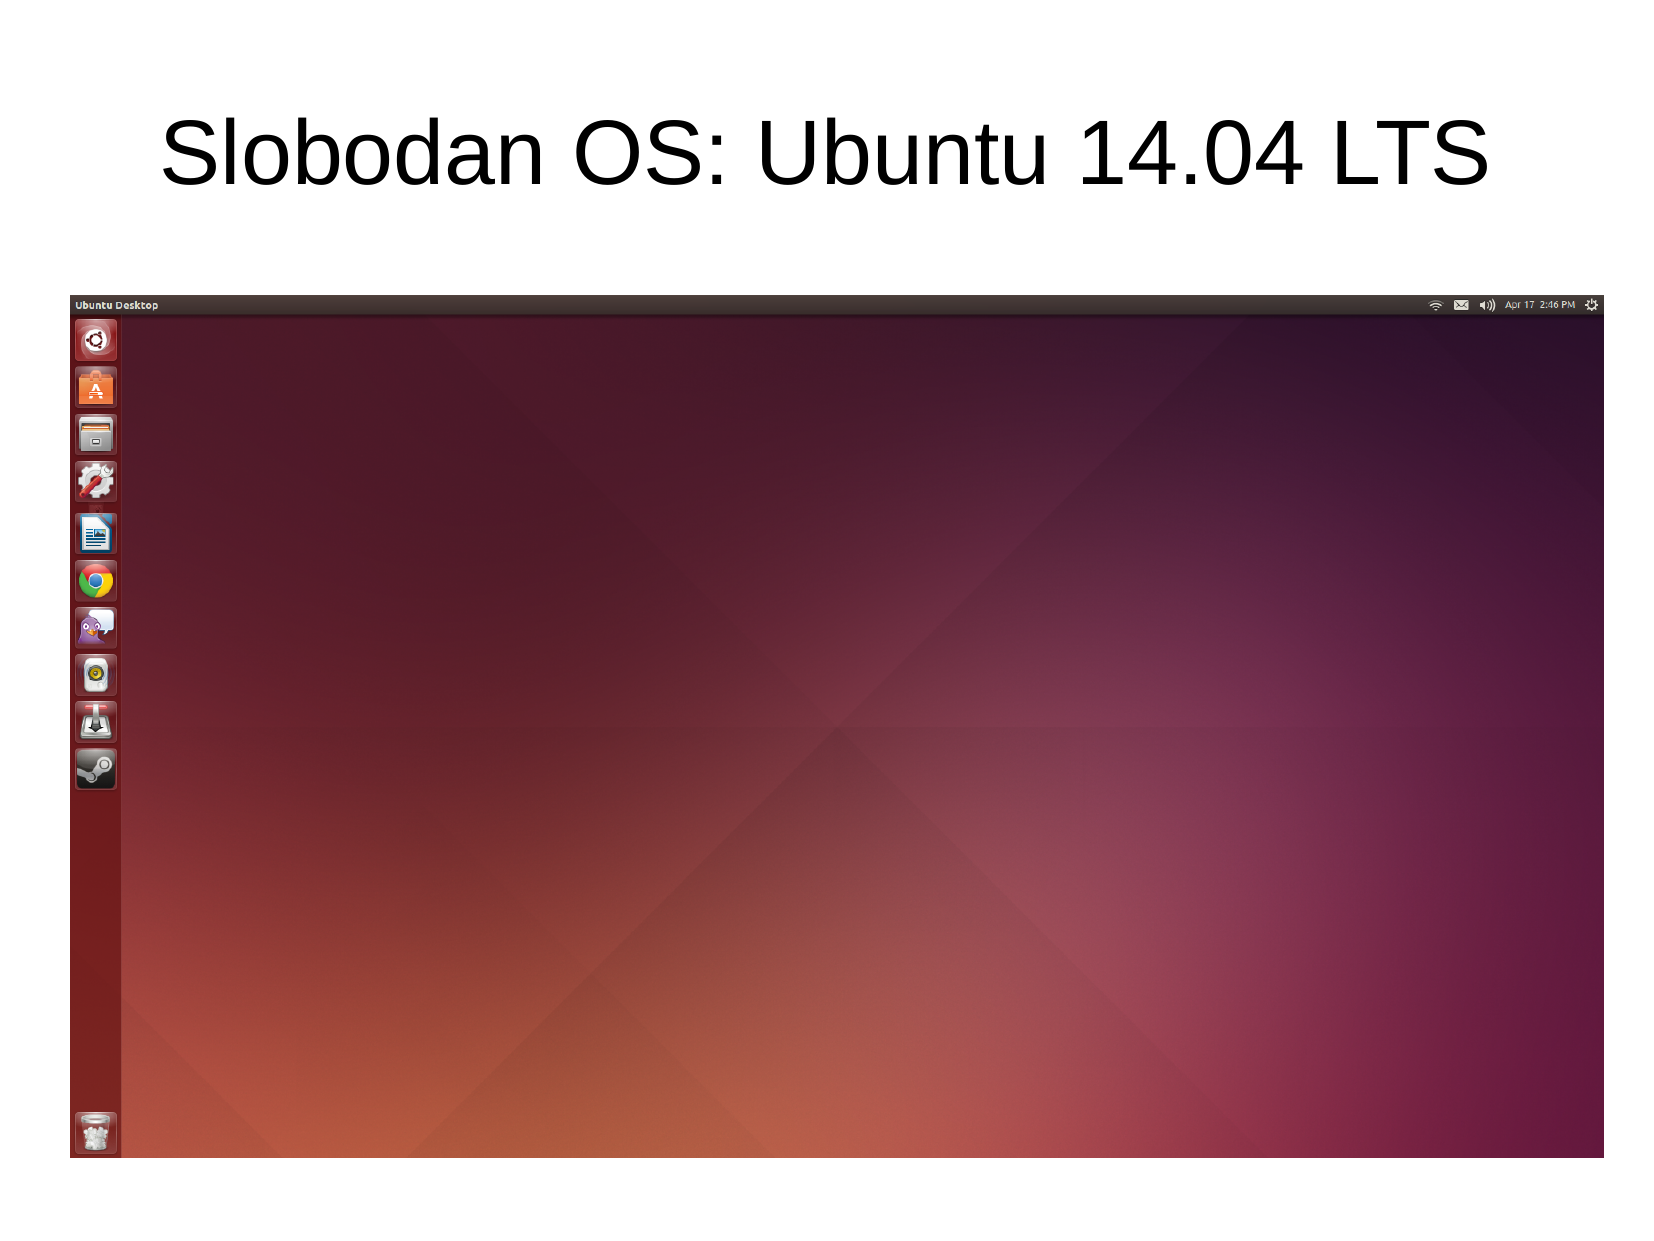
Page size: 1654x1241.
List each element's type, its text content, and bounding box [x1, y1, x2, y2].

title Slobodan OS: Ubuntu 14.04 LTS [82, 49, 1571, 257]
picture [70, 295, 1604, 1158]
